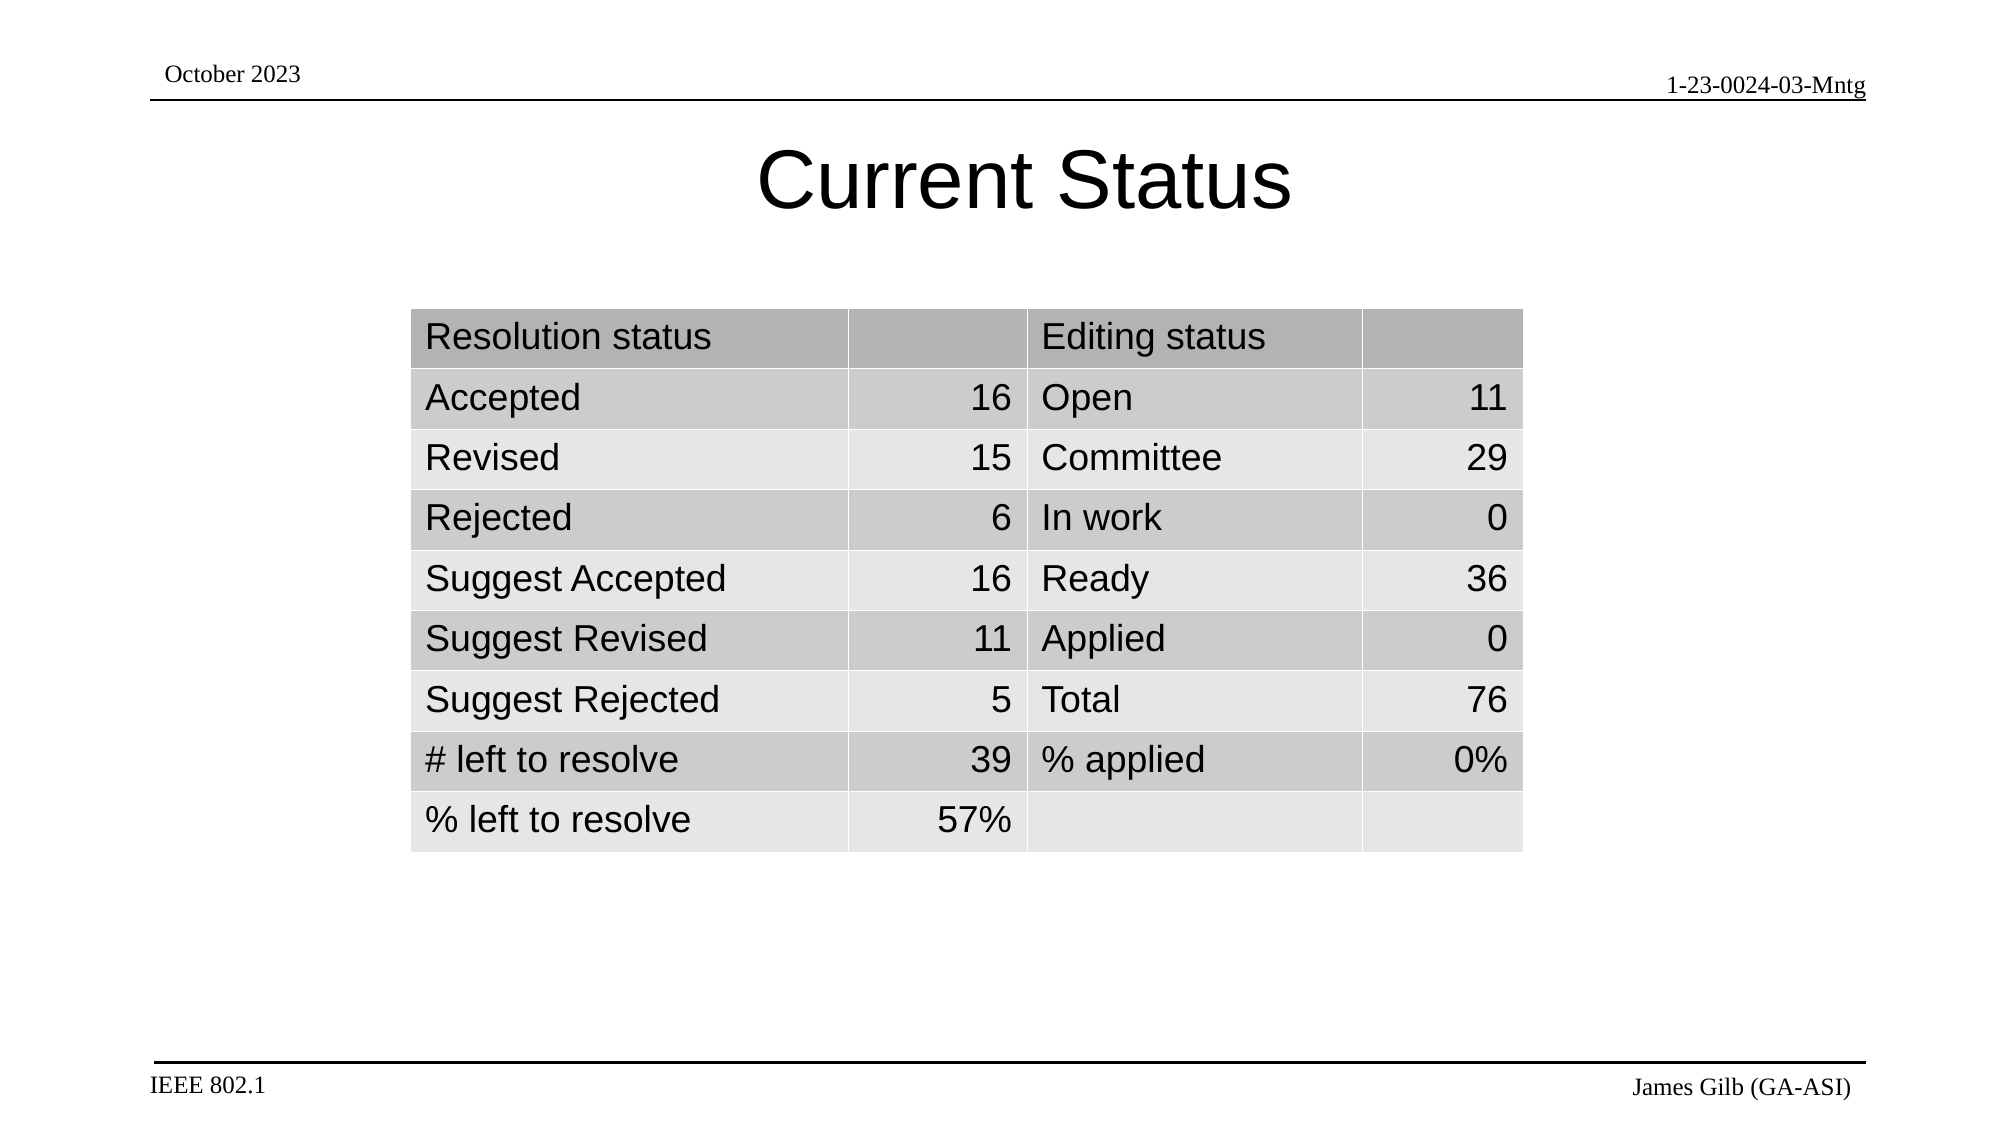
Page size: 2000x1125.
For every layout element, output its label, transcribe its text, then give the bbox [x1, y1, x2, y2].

table_cell Total [1028, 671, 1362, 731]
table_cell 36 [1363, 551, 1523, 610]
table_cell Open [1028, 369, 1362, 429]
table_cell # left to resolve [411, 732, 848, 791]
table_header [1363, 309, 1523, 368]
table_cell 11 [1363, 369, 1523, 429]
table_header Resolution status [411, 309, 848, 368]
title Current Status [149, 112, 1900, 238]
table_cell 6 [849, 490, 1027, 550]
table_cell 0 [1363, 490, 1523, 550]
table_cell Suggest Rejected [411, 671, 848, 731]
table_cell 11 [849, 611, 1027, 670]
table_cell 0 [1363, 611, 1523, 670]
table_cell 15 [849, 430, 1027, 489]
table_cell Committee [1028, 430, 1362, 489]
table_cell % applied [1028, 732, 1362, 791]
table_cell 76 [1363, 671, 1523, 731]
table_cell [1363, 792, 1523, 852]
table_cell Revised [411, 430, 848, 489]
table_header Editing status [1028, 309, 1362, 368]
table_cell 0% [1363, 732, 1523, 791]
table_cell Applied [1028, 611, 1362, 670]
table_cell Accepted [411, 369, 848, 429]
table_cell % left to resolve [411, 792, 848, 852]
table_cell Rejected [411, 490, 848, 550]
table_cell 57% [849, 792, 1027, 852]
table_header [849, 309, 1027, 368]
table_cell Suggest Accepted [411, 551, 848, 610]
table_cell 16 [849, 369, 1027, 429]
table_cell 5 [849, 671, 1027, 731]
table_cell Ready [1028, 551, 1362, 610]
table_cell 39 [849, 732, 1027, 791]
table_cell Suggest Revised [411, 611, 848, 670]
table_cell In work [1028, 490, 1362, 550]
table_cell 29 [1363, 430, 1523, 489]
table_cell 16 [849, 551, 1027, 610]
table_cell [1028, 792, 1362, 852]
